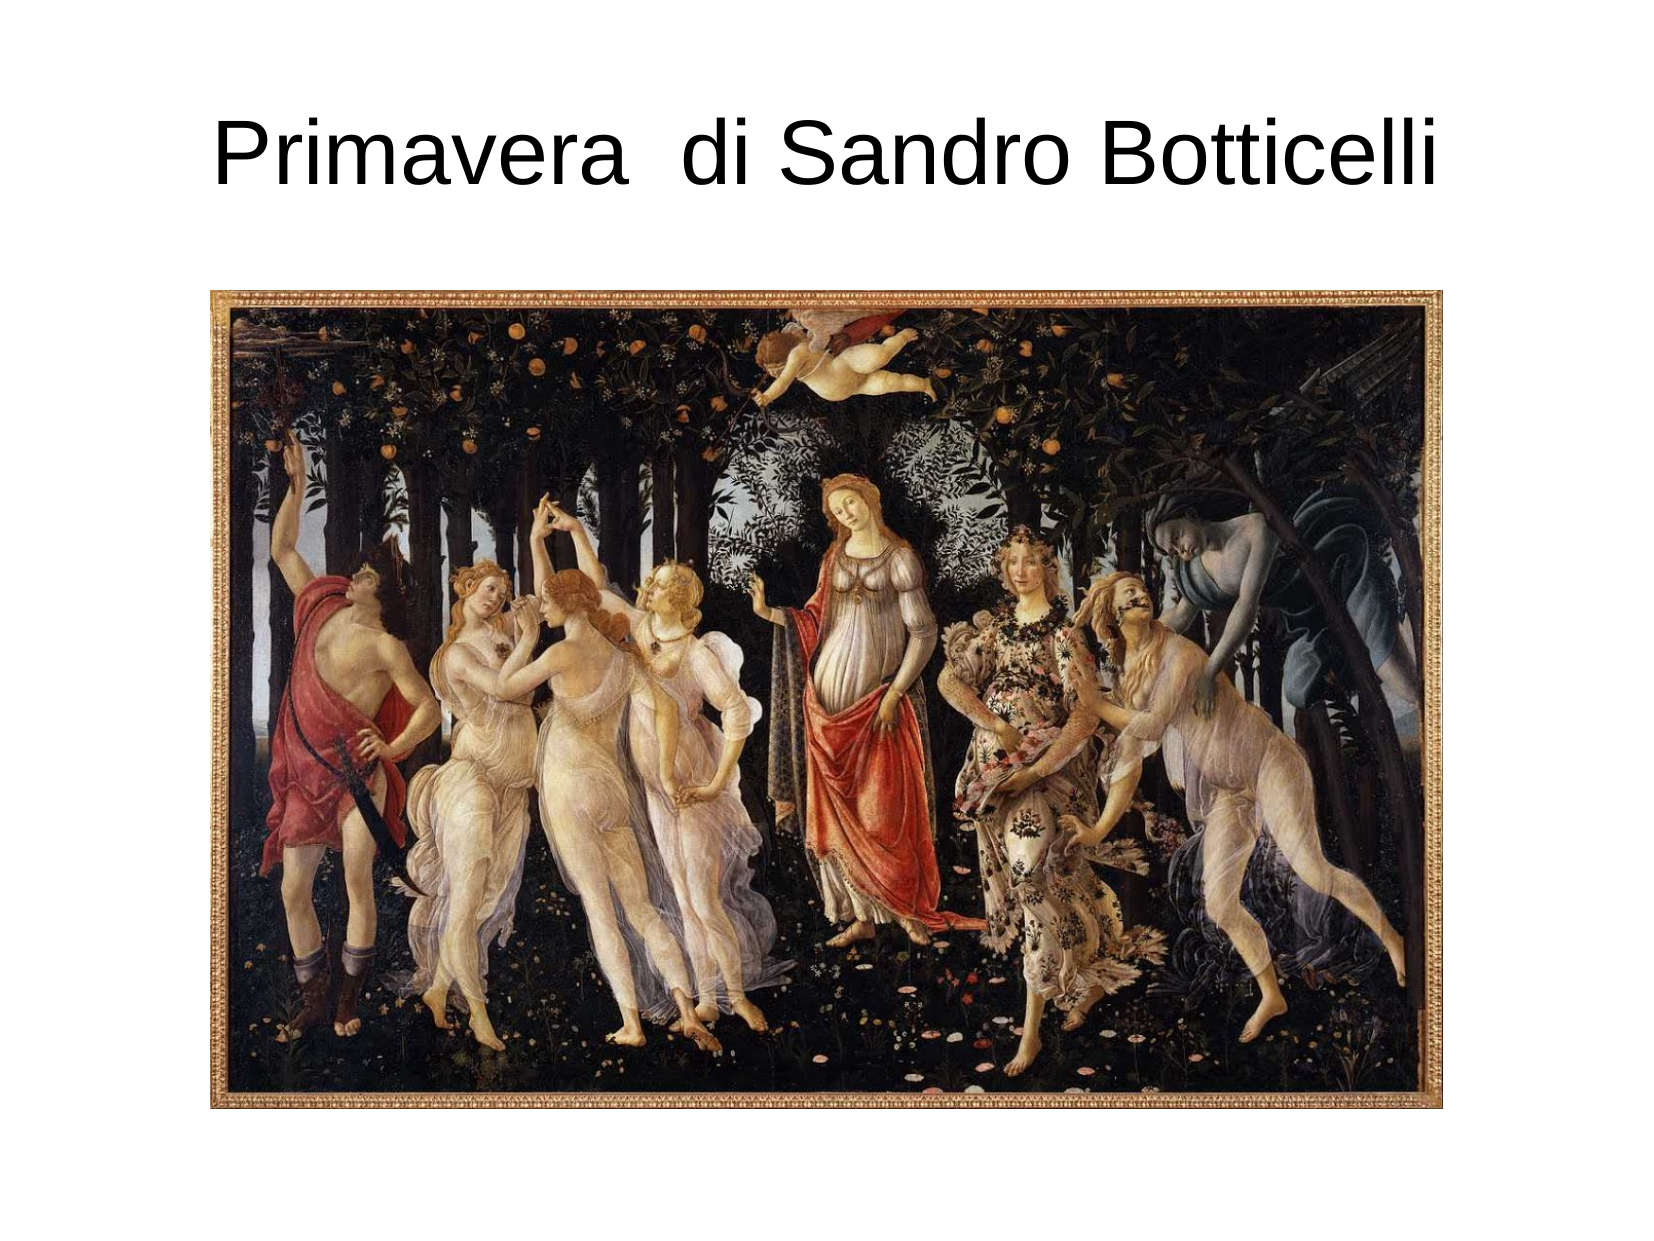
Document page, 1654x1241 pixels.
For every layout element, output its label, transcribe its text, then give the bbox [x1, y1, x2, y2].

picture [210, 290, 1443, 1109]
title Primavera di Sandro Botticelli [82, 49, 1571, 257]
